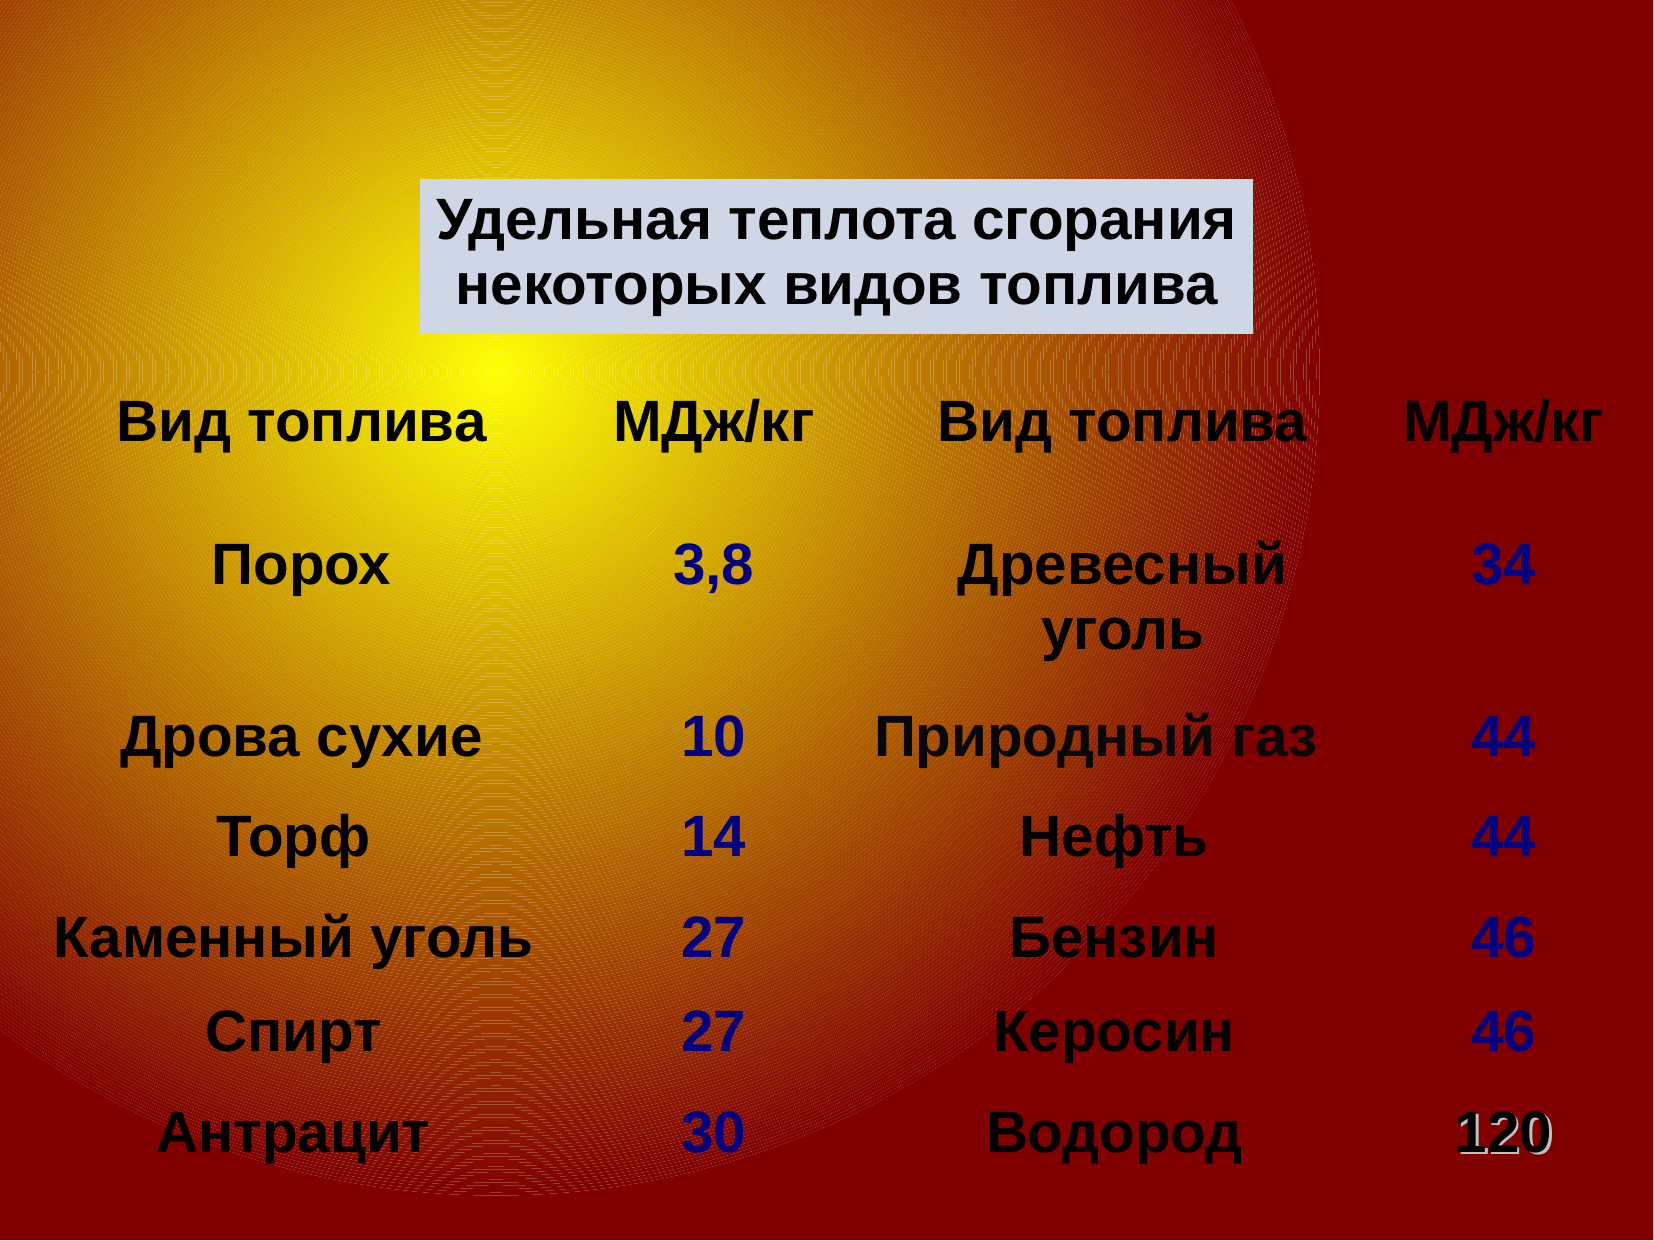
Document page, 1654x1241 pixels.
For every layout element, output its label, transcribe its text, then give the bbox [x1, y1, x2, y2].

table_header Вид топлива [35, 381, 568, 524]
table_header МДж/кг [568, 381, 859, 524]
table_cell 44 [1385, 696, 1622, 796]
table_cell 34 [1385, 524, 1622, 696]
table_cell Керосин [859, 991, 1385, 1092]
table_header Вид топлива [859, 381, 1385, 524]
table_cell Порох [35, 524, 568, 696]
table_cell 27 [568, 897, 859, 991]
table_cell Бензин [859, 897, 1385, 991]
table_cell Древесный уголь [859, 524, 1385, 696]
table_cell 30 [568, 1092, 859, 1189]
table_cell Нефть [859, 796, 1385, 897]
table_cell 46 [1385, 991, 1622, 1092]
table_cell Водород [859, 1092, 1385, 1189]
table_header Удельная теплота сгорания некоторых видов топлива [420, 179, 1253, 334]
table_cell 3,8 [568, 524, 859, 696]
table_cell Дрова сухие [35, 696, 568, 796]
table_cell 44 [1385, 796, 1622, 897]
table_cell Торф [35, 796, 568, 897]
table_cell Спирт [35, 991, 568, 1092]
table_cell Природный газ [859, 696, 1385, 796]
table_cell 46 [1385, 897, 1622, 991]
table_cell Каменный уголь [35, 897, 568, 991]
table_cell Антрацит [35, 1092, 568, 1189]
table_cell 14 [568, 796, 859, 897]
table_cell 27 [568, 991, 859, 1092]
table_cell 10 [568, 696, 859, 796]
table_header МДж/кг [1385, 381, 1622, 524]
table_cell 120 [1385, 1092, 1622, 1189]
